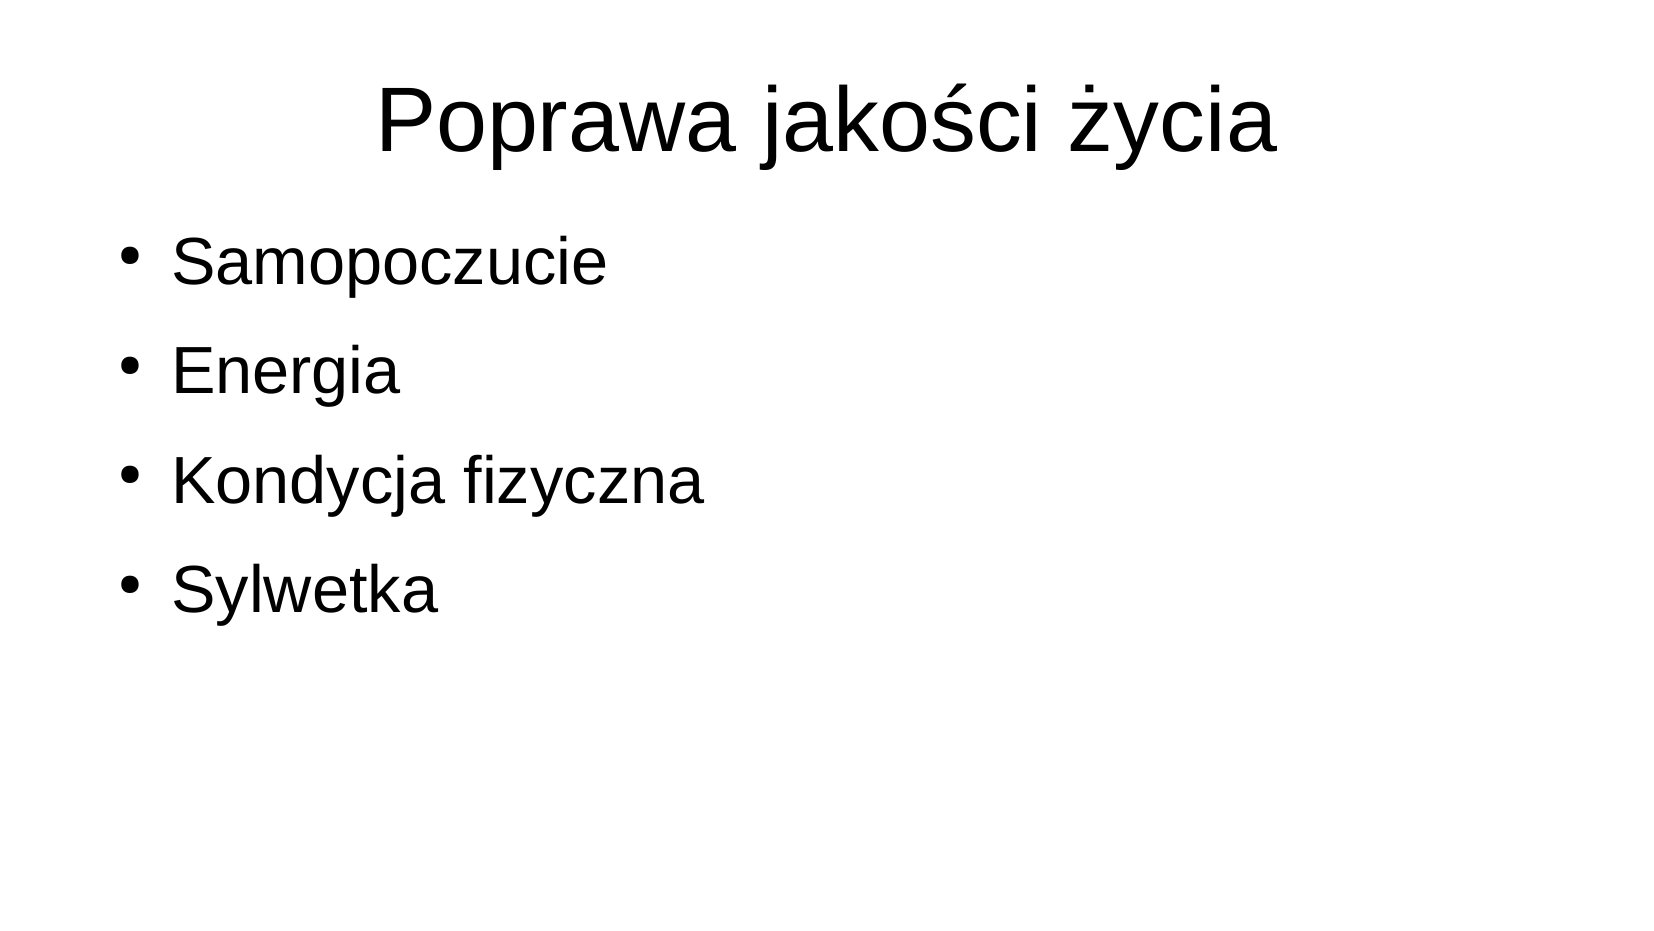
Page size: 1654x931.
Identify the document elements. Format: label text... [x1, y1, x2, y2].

title Poprawa jakości życia [82, 37, 1571, 193]
list Samopoczucie Energia Kondycja fizyczna Sylwetka [82, 217, 1571, 758]
